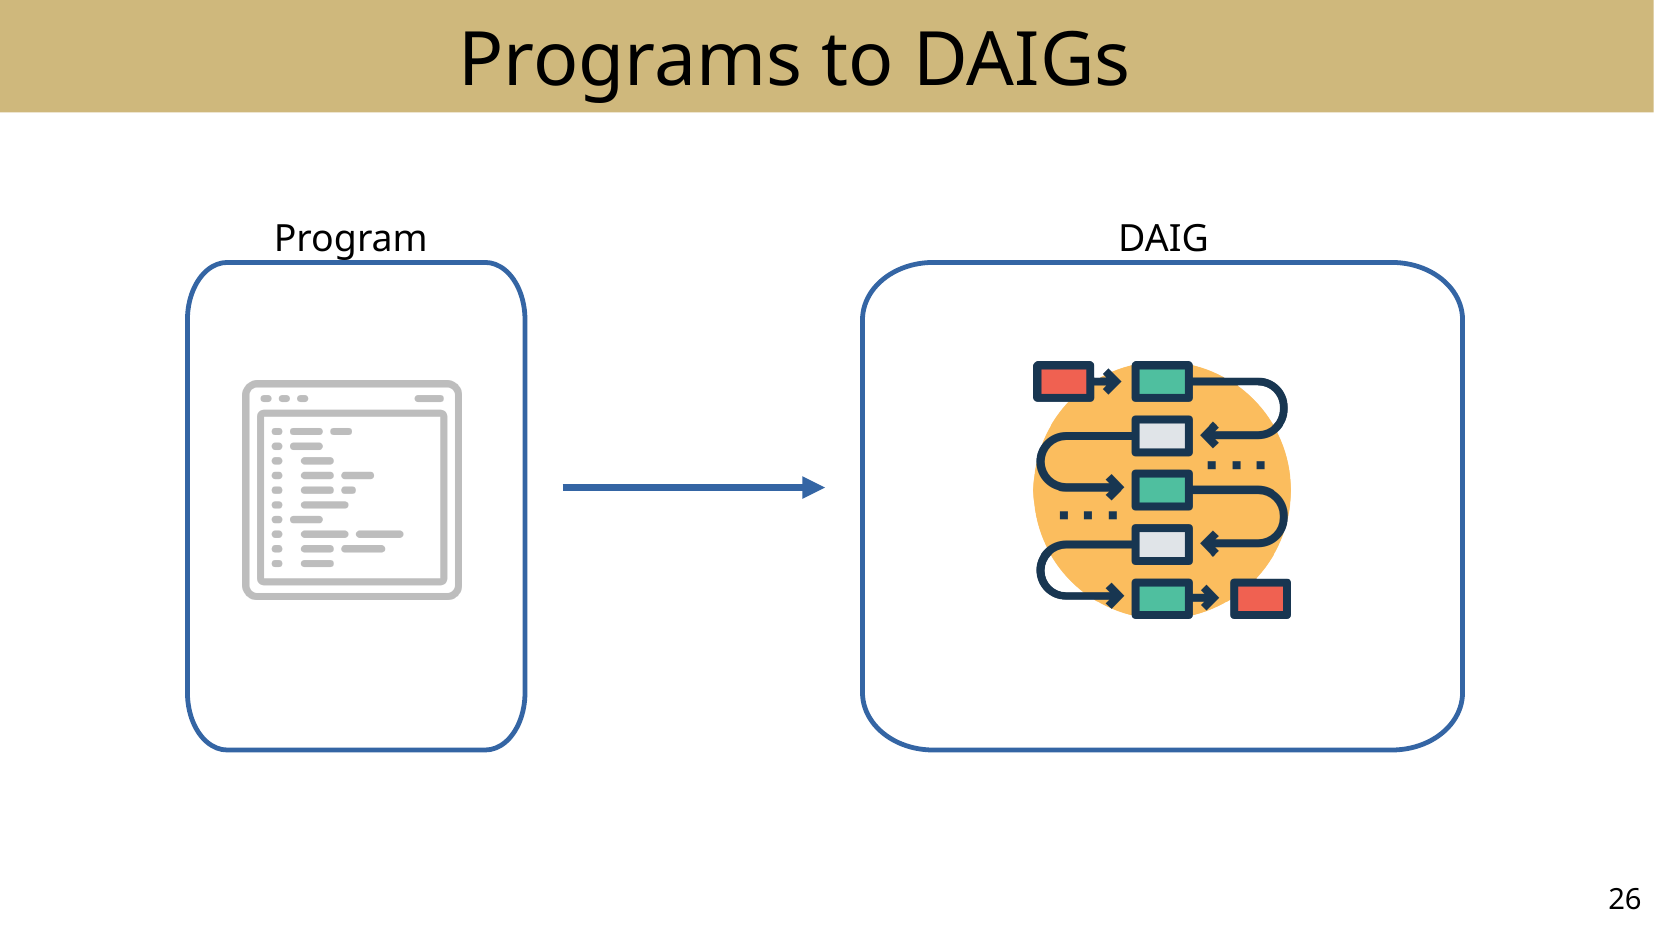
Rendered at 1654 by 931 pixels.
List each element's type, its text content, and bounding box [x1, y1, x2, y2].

title Programs to DAIGs [0, 0, 1576, 113]
picture [1033, 361, 1291, 619]
text_box Program [273, 211, 439, 261]
text_box DAIG [1118, 211, 1283, 261]
picture [242, 380, 462, 601]
